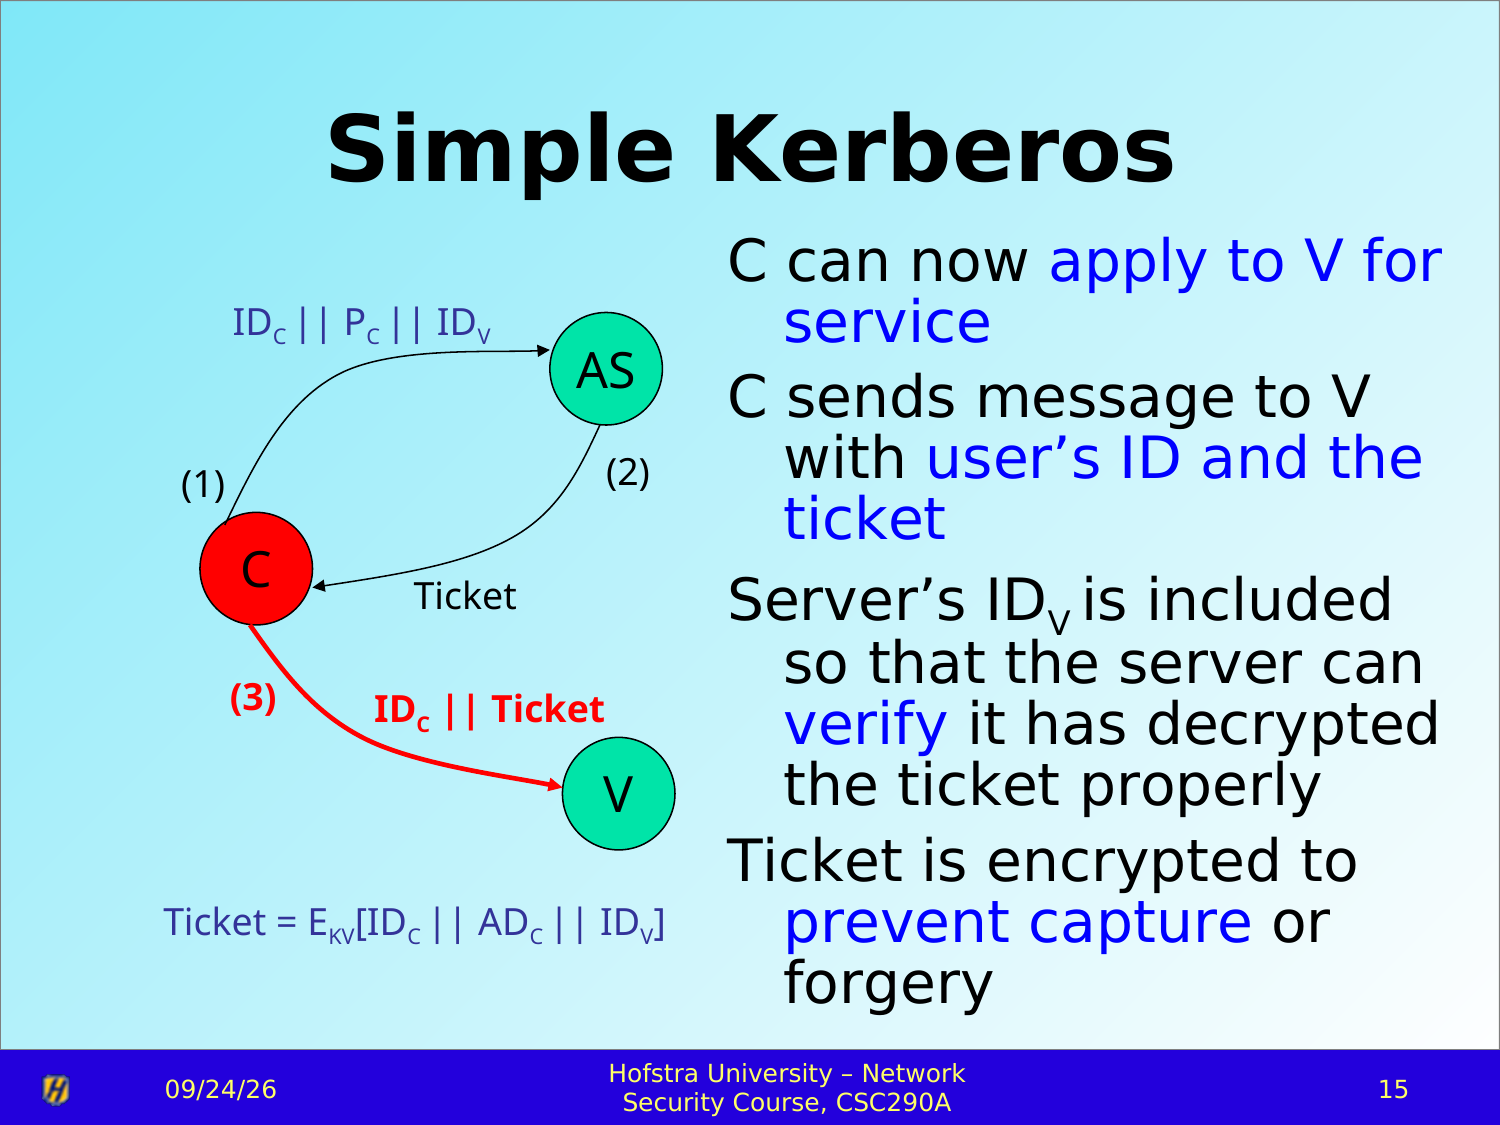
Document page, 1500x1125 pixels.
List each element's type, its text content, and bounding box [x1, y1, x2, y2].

text_box Ticket = EKV[IDC || ADC || IDV] [148, 887, 691, 959]
text_box IDC || Ticket [359, 674, 631, 747]
text_box (2) [591, 437, 675, 504]
picture [37, 1072, 76, 1110]
title Simple Kerberos [112, 84, 1391, 212]
text_box (3) [214, 662, 302, 729]
text_box IDC || PC || IDV [217, 287, 516, 359]
text_box Ticket [398, 562, 542, 629]
list C can now apply to V for service C sends message to V with user’s ID and the ticket Server’s IDV is included so that the server can verify it has decrypted the ticket properly Ticket is encrypted to prevent capture or forgery [712, 224, 1488, 1031]
text_box AS [549, 312, 663, 426]
text_box (1) [166, 449, 250, 517]
text_box C [199, 512, 313, 625]
text_box V [562, 738, 676, 850]
